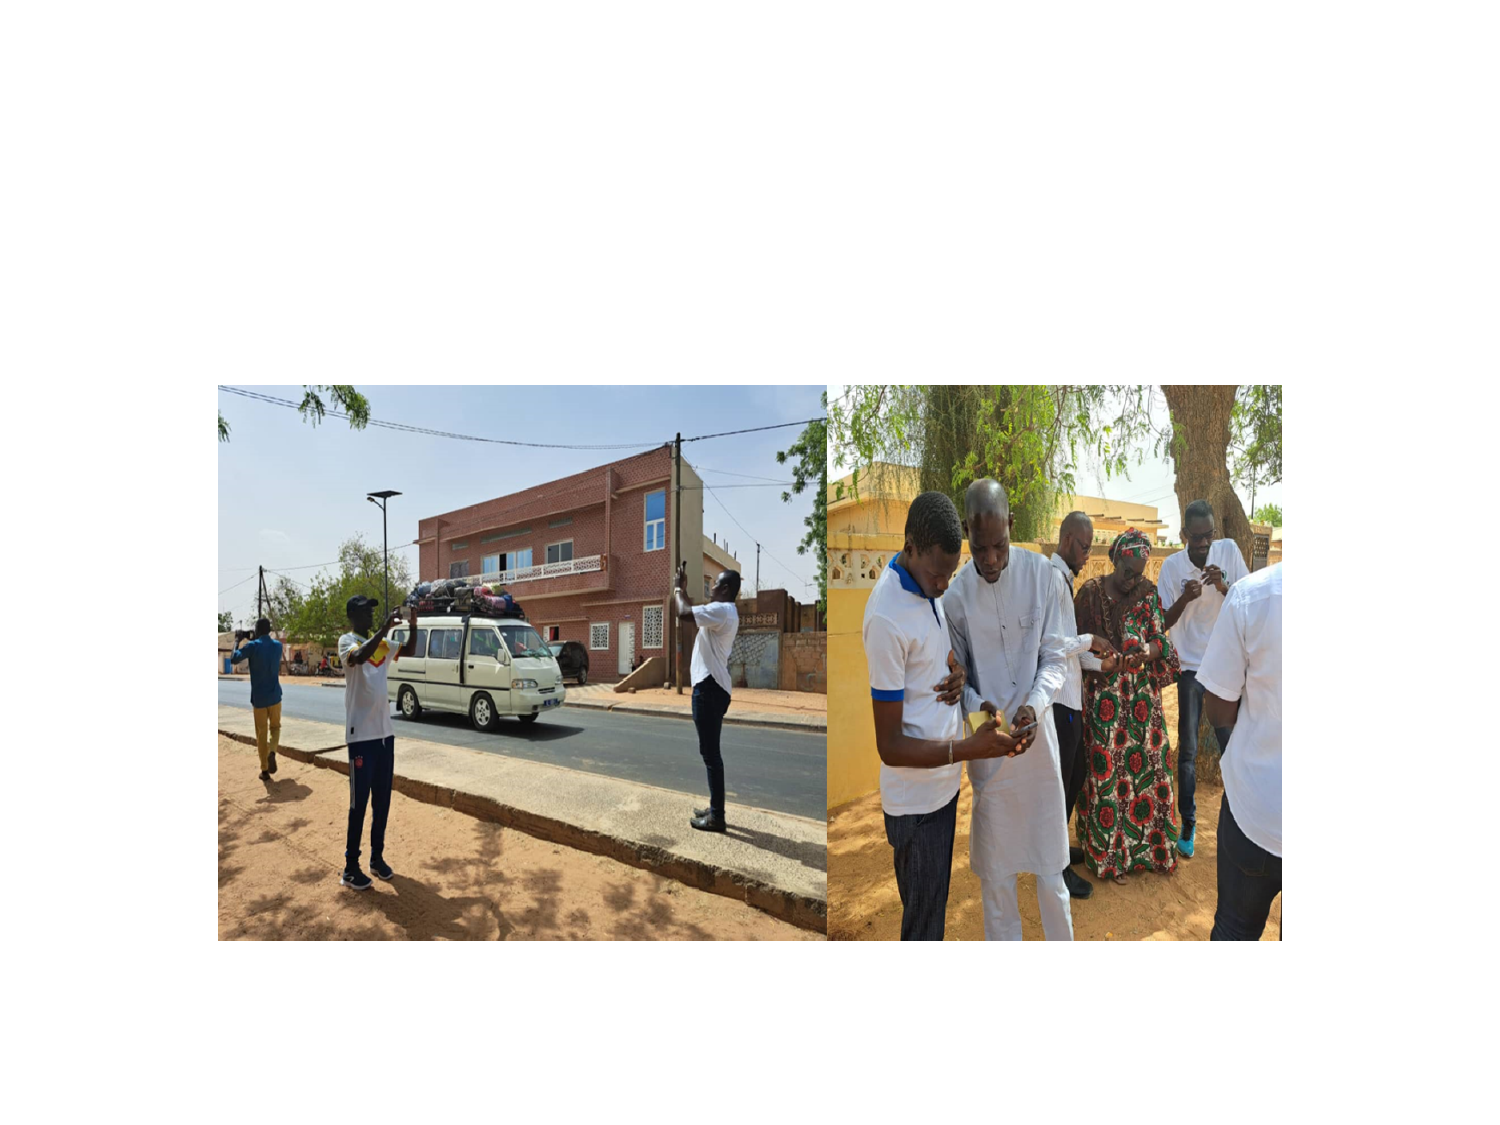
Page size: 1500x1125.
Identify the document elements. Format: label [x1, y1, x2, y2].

picture [218, 385, 1282, 941]
